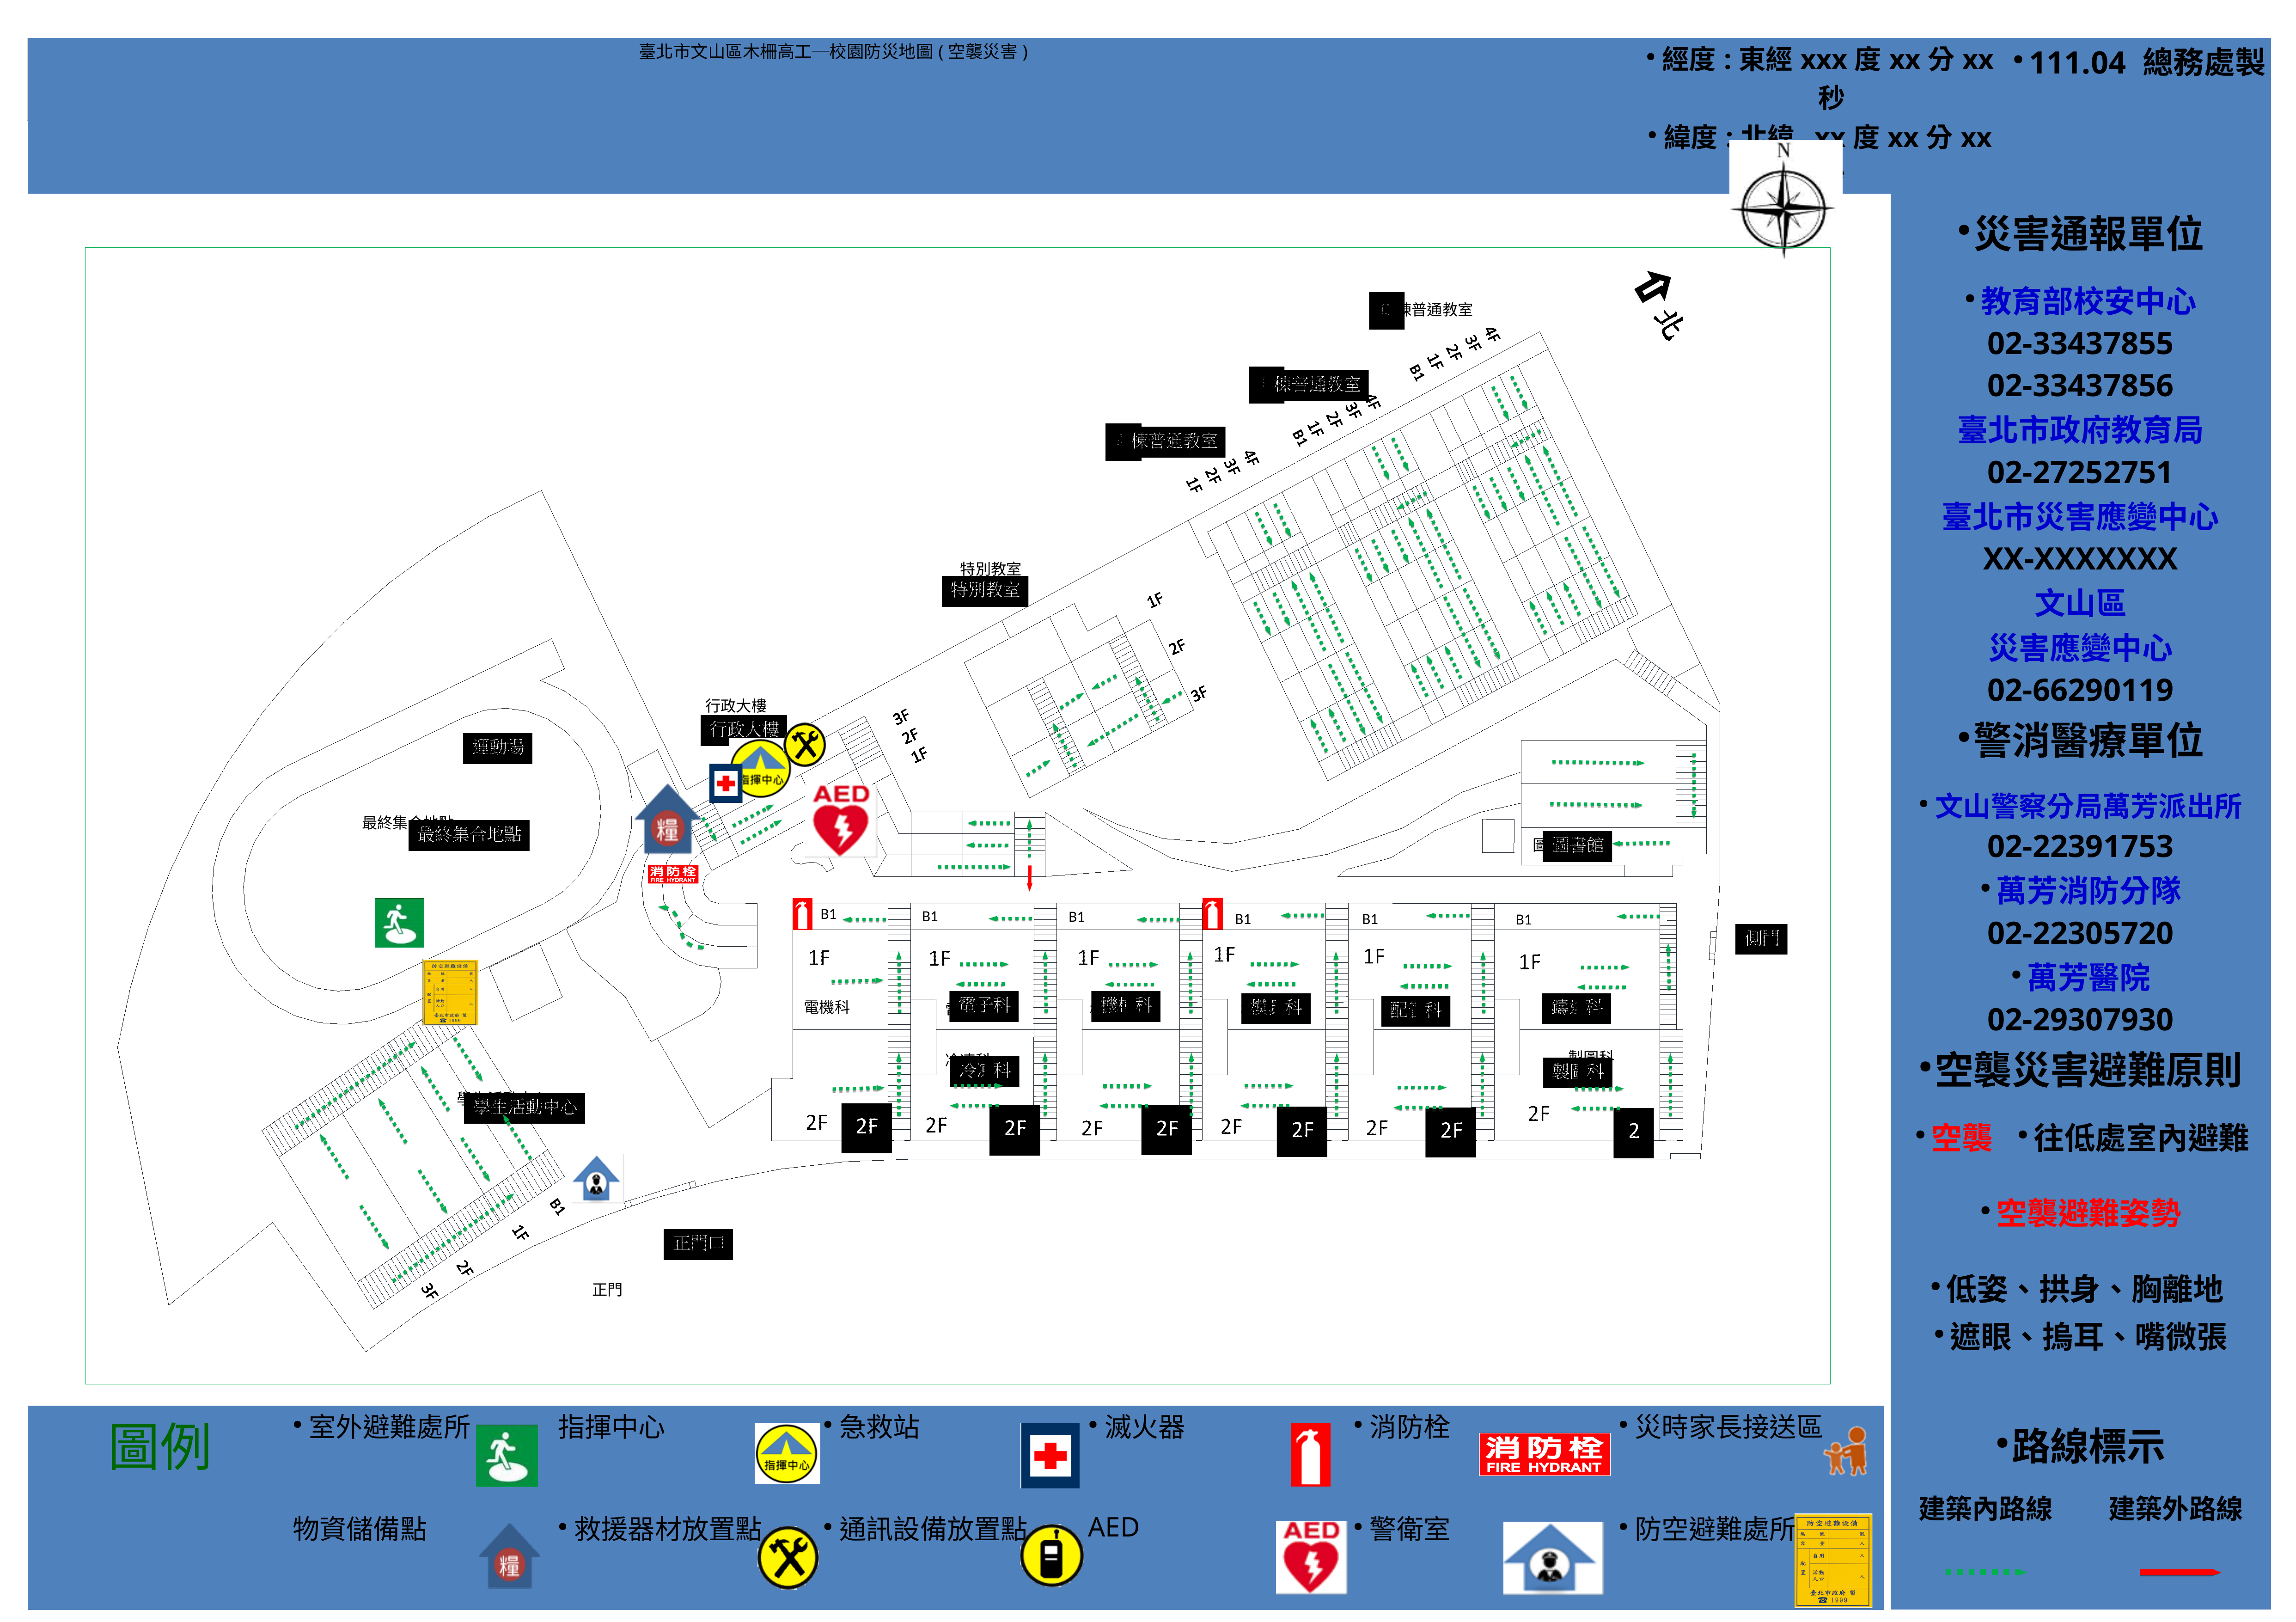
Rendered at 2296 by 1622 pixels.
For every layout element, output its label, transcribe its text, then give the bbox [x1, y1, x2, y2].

text_box [421, 1283, 433, 1293]
text_box [1446, 344, 1458, 355]
picture [463, 733, 532, 764]
text_box [1247, 457, 1259, 465]
table_cell AED [1088, 1508, 1353, 1610]
picture [949, 991, 1019, 1022]
text_box [512, 1225, 524, 1236]
text_box [1427, 354, 1439, 364]
text_box 棟普通教室 [1389, 296, 1481, 322]
picture [1513, 1091, 1563, 1141]
picture [1425, 1108, 1476, 1157]
picture [1479, 1433, 1611, 1476]
table_cell 災害通報單位 [1891, 203, 2271, 277]
picture [950, 1056, 1020, 1087]
picture [1091, 991, 1160, 1022]
text_box [1224, 459, 1236, 468]
table_cell 警消醫療單位 [1891, 710, 2271, 784]
text_box [1313, 428, 1324, 436]
text_box 正門 [585, 1276, 630, 1303]
picture [755, 1423, 820, 1484]
picture [375, 898, 424, 948]
picture [1020, 1423, 1080, 1488]
picture [1351, 1105, 1402, 1156]
picture [409, 820, 530, 851]
table_cell 空襲災害避難原則 [1891, 1040, 2271, 1114]
text_box [1190, 484, 1203, 492]
text_box [1154, 592, 1162, 605]
text_box [1486, 328, 1496, 336]
text_box 側門 [1739, 923, 1784, 949]
text_box [1450, 352, 1463, 360]
text_box 圖書館 [1526, 832, 1587, 858]
table_cell 教育部校安中心 02-33437855 02-33437856 臺北市政府教育局 02-27252751 臺北市災害應變中心 XX-XXXXXXX 文山區 災害應變中心 02-66290119 [1891, 277, 2271, 710]
table_cell AED [1093, 1520, 1099, 1528]
picture [1729, 248, 1830, 259]
picture [572, 1154, 625, 1204]
table_cell 低姿、拱身、胸離地 遮眼、摀耳、嘴微張 [1891, 1265, 2271, 1416]
text_box B1 [1062, 903, 1093, 929]
picture [793, 898, 812, 930]
text_box B1 [813, 900, 844, 926]
picture [635, 783, 701, 857]
text_box [1349, 410, 1362, 418]
text_box [902, 732, 912, 744]
picture [1613, 1108, 1654, 1158]
table_header 圖例 [28, 1406, 293, 1610]
table_cell 警衛室 [1353, 1508, 1618, 1610]
picture [1105, 423, 1226, 461]
text_box [1368, 401, 1381, 409]
text_box 棟普通教室 [1270, 370, 1362, 396]
picture [1795, 1513, 1873, 1608]
table_header 經度:東經xxx度xx分xx秒 緯度:北緯 xx度xx分xx秒 [1639, 38, 2008, 194]
text_box [1209, 475, 1221, 483]
picture [805, 784, 879, 859]
table_cell 物資儲備點 [293, 1508, 558, 1610]
picture [1348, 933, 1398, 983]
text_box [1169, 643, 1179, 655]
text_box [1366, 395, 1377, 403]
text_box 最終集合地點 [355, 809, 463, 835]
table_header 室外避難處所 [293, 1406, 558, 1508]
text_box [1431, 361, 1444, 369]
table_header 消防栓 [1353, 1406, 1618, 1508]
text_box 機械科 [1083, 997, 1144, 1023]
text_box [901, 709, 909, 721]
table_header 指揮中心 [558, 1406, 823, 1508]
picture [701, 715, 826, 803]
picture [1141, 1105, 1192, 1155]
picture [1276, 1107, 1327, 1157]
text_box [1245, 451, 1256, 459]
text_box 行政大樓 [698, 692, 775, 718]
text_box B1 [915, 903, 946, 929]
text_box [1654, 310, 1677, 325]
table_cell 防空避難處所 [1618, 1508, 1884, 1610]
text_box [1330, 419, 1343, 427]
picture [1503, 939, 1554, 989]
picture [1205, 1103, 1256, 1154]
text_box 學生活動中心 [450, 1085, 558, 1112]
text_box 配管科 [1382, 997, 1444, 1023]
picture [989, 1105, 1040, 1156]
text_box B1 [1282, 418, 1323, 463]
text_box [1488, 334, 1501, 342]
text_box [1466, 335, 1477, 344]
table_cell 路線標示 [1891, 1416, 2271, 1487]
picture [479, 1523, 540, 1592]
text_box [1199, 686, 1206, 698]
text_box [1326, 411, 1338, 422]
table_header 臺北市文山區木柵高工─校園防災地圖(空襲災害) [28, 38, 1639, 194]
picture [1203, 898, 1223, 930]
picture [1729, 140, 1843, 259]
text_box [517, 1231, 529, 1240]
text_box [1643, 281, 1664, 294]
picture [1543, 831, 1612, 862]
text_box [911, 751, 922, 763]
table_cell 建築外路線 [2081, 1487, 2271, 1610]
table_cell 建築內路線 [1891, 1487, 2081, 1610]
picture [1020, 1524, 1084, 1587]
table_header 滅火器 [1088, 1406, 1353, 1508]
table_cell 空襲避難姿勢 [1891, 1189, 2271, 1265]
text_box [893, 713, 903, 725]
picture [942, 576, 1029, 607]
table_header 災時家長接送區 [1618, 1406, 1884, 1508]
picture [464, 1093, 585, 1124]
text_box [1148, 596, 1157, 608]
text_box 冷凍科 [938, 1047, 999, 1073]
text_box [1662, 317, 1683, 341]
text_box [910, 728, 917, 741]
text_box [1205, 467, 1217, 478]
picture [1249, 367, 1369, 404]
table_cell 空襲 [1891, 1114, 2017, 1189]
text_box 模具科 [1233, 996, 1295, 1022]
picture [422, 959, 479, 1026]
picture [664, 1229, 733, 1260]
text_box B1 [539, 1186, 578, 1226]
text_box [461, 1267, 474, 1275]
picture [910, 1102, 961, 1152]
table_header 111.04 總務處製 [2008, 38, 2271, 194]
text_box 鑄造科 [1558, 997, 1619, 1023]
table_cell 通訊設備放置點 [823, 1508, 1088, 1610]
text_box B1 [1399, 353, 1440, 398]
picture [1381, 996, 1451, 1027]
text_box [1228, 466, 1240, 474]
picture [1369, 292, 1405, 330]
text_box B1 [1228, 905, 1259, 931]
picture [647, 865, 699, 884]
text_box [919, 747, 927, 759]
picture [1543, 1058, 1612, 1088]
picture [1735, 924, 1788, 955]
picture [1241, 993, 1311, 1024]
table_cell 文山警察分局萬芳派出所 02-22391753 萬芳消防分隊 02-22305720 萬芳醫院 02-29307930 [1891, 784, 2271, 1040]
table_cell 往低處室內避難 [2017, 1114, 2271, 1189]
text_box 特別教室 [953, 556, 1030, 582]
text_box [1177, 639, 1185, 651]
text_box 電機科 [797, 994, 858, 1020]
text_box [426, 1290, 439, 1298]
text_box [456, 1260, 468, 1272]
text_box 製圖科 [1561, 1045, 1622, 1071]
text_box 運動場 [462, 741, 523, 767]
picture [1198, 931, 1250, 981]
text_box [1310, 421, 1319, 428]
picture [476, 1425, 538, 1487]
text_box [1186, 477, 1198, 487]
table_header 急救站 [823, 1406, 1088, 1508]
picture [914, 935, 965, 985]
text_box B1 [1508, 906, 1539, 932]
picture [793, 935, 844, 985]
text_box [1346, 402, 1357, 412]
picture [1817, 1425, 1877, 1480]
picture [757, 1526, 819, 1590]
text_box [1469, 343, 1482, 350]
picture [1291, 1424, 1331, 1487]
picture [1503, 1522, 1606, 1597]
text_box 電子科 [938, 997, 1001, 1023]
table_cell 救援器材放置點 [558, 1508, 823, 1610]
picture [1066, 1105, 1117, 1156]
picture [1063, 935, 1113, 985]
table_header 防救災資訊 [1891, 194, 2271, 203]
picture [1542, 993, 1611, 1024]
text_box [1191, 690, 1201, 702]
text_box B1 [1355, 905, 1386, 931]
picture [791, 1100, 892, 1153]
picture [1276, 1521, 1350, 1597]
